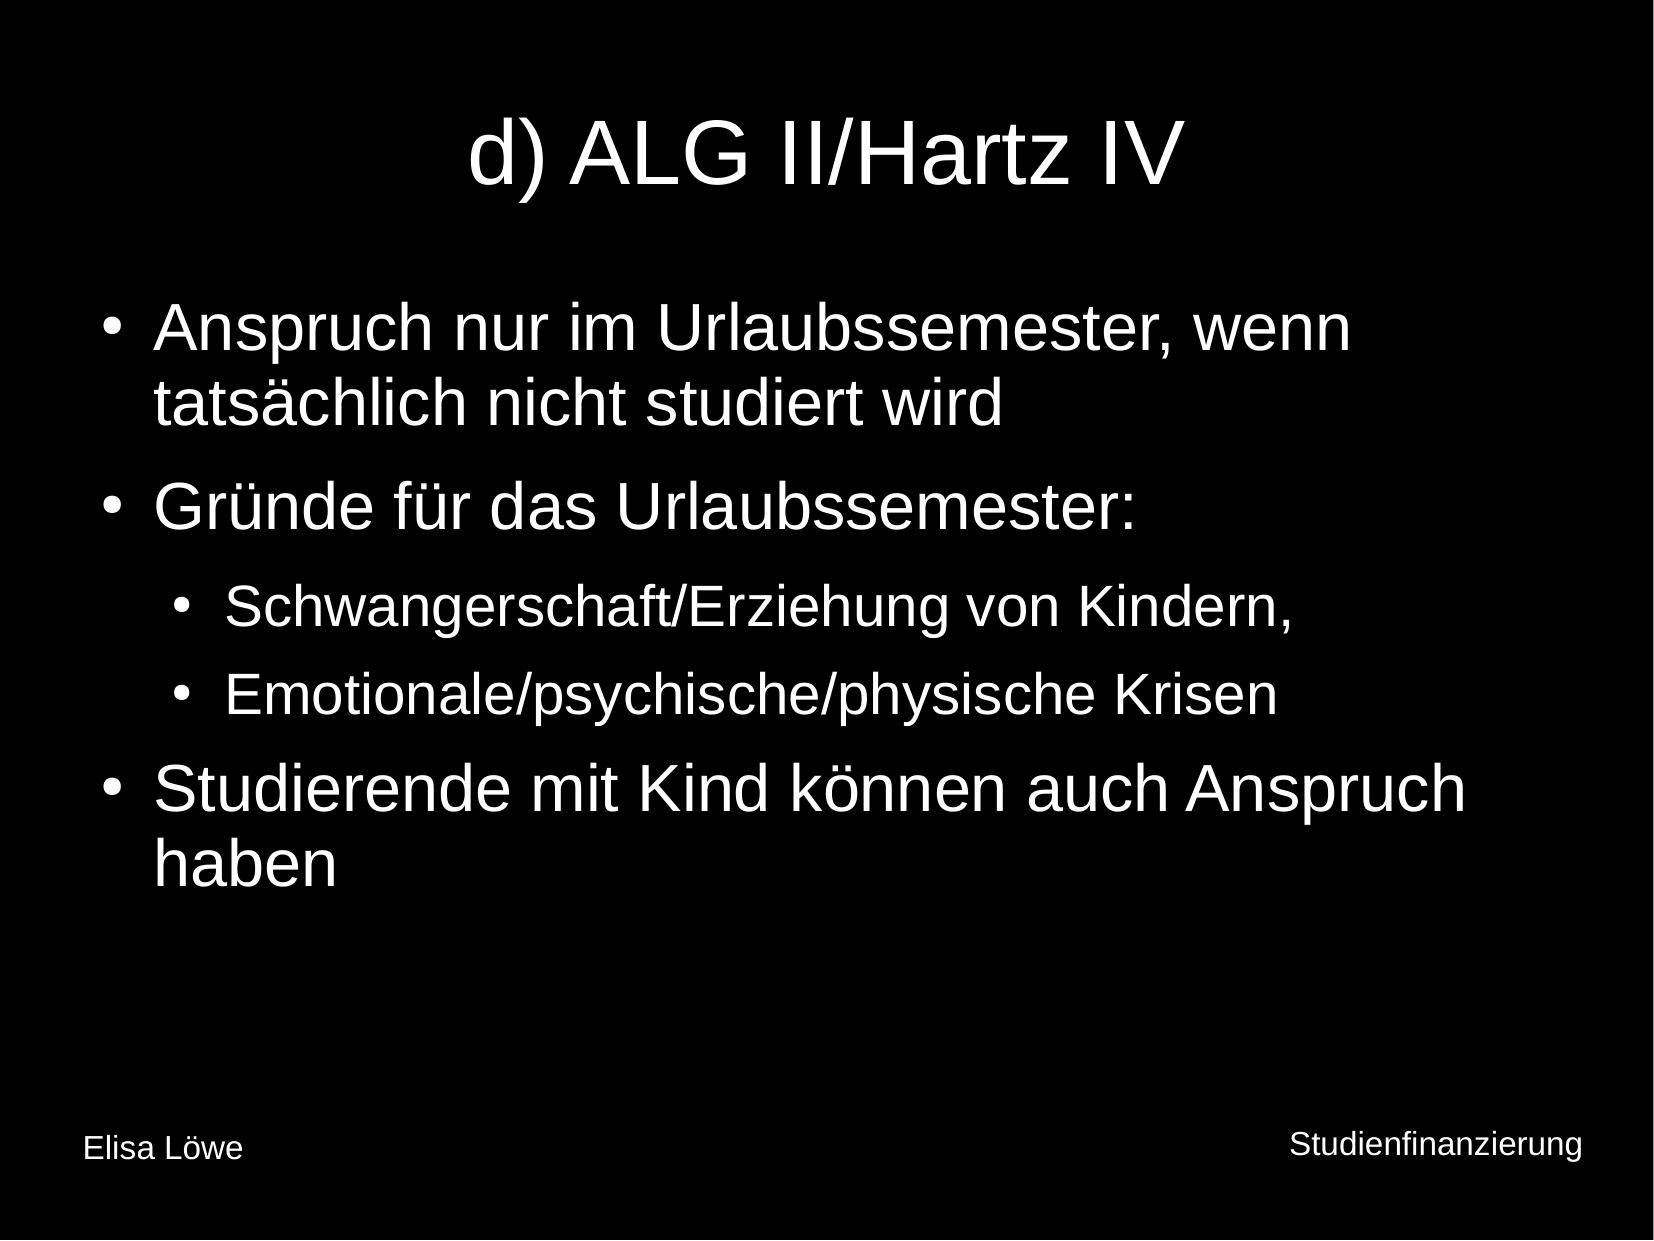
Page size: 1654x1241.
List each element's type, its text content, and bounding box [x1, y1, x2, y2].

list Anspruch nur im Urlaubssemester, wenn tatsächlich nicht studiert wird Gründe für das Urlaubssemester: Schwangerschaft/Erziehung von Kindern, Emotionale/psychische/physische Krisen Studierende mit Kind können auch Anspruch haben [82, 290, 1571, 1109]
title d) ALG II/Hartz IV [82, 49, 1571, 257]
